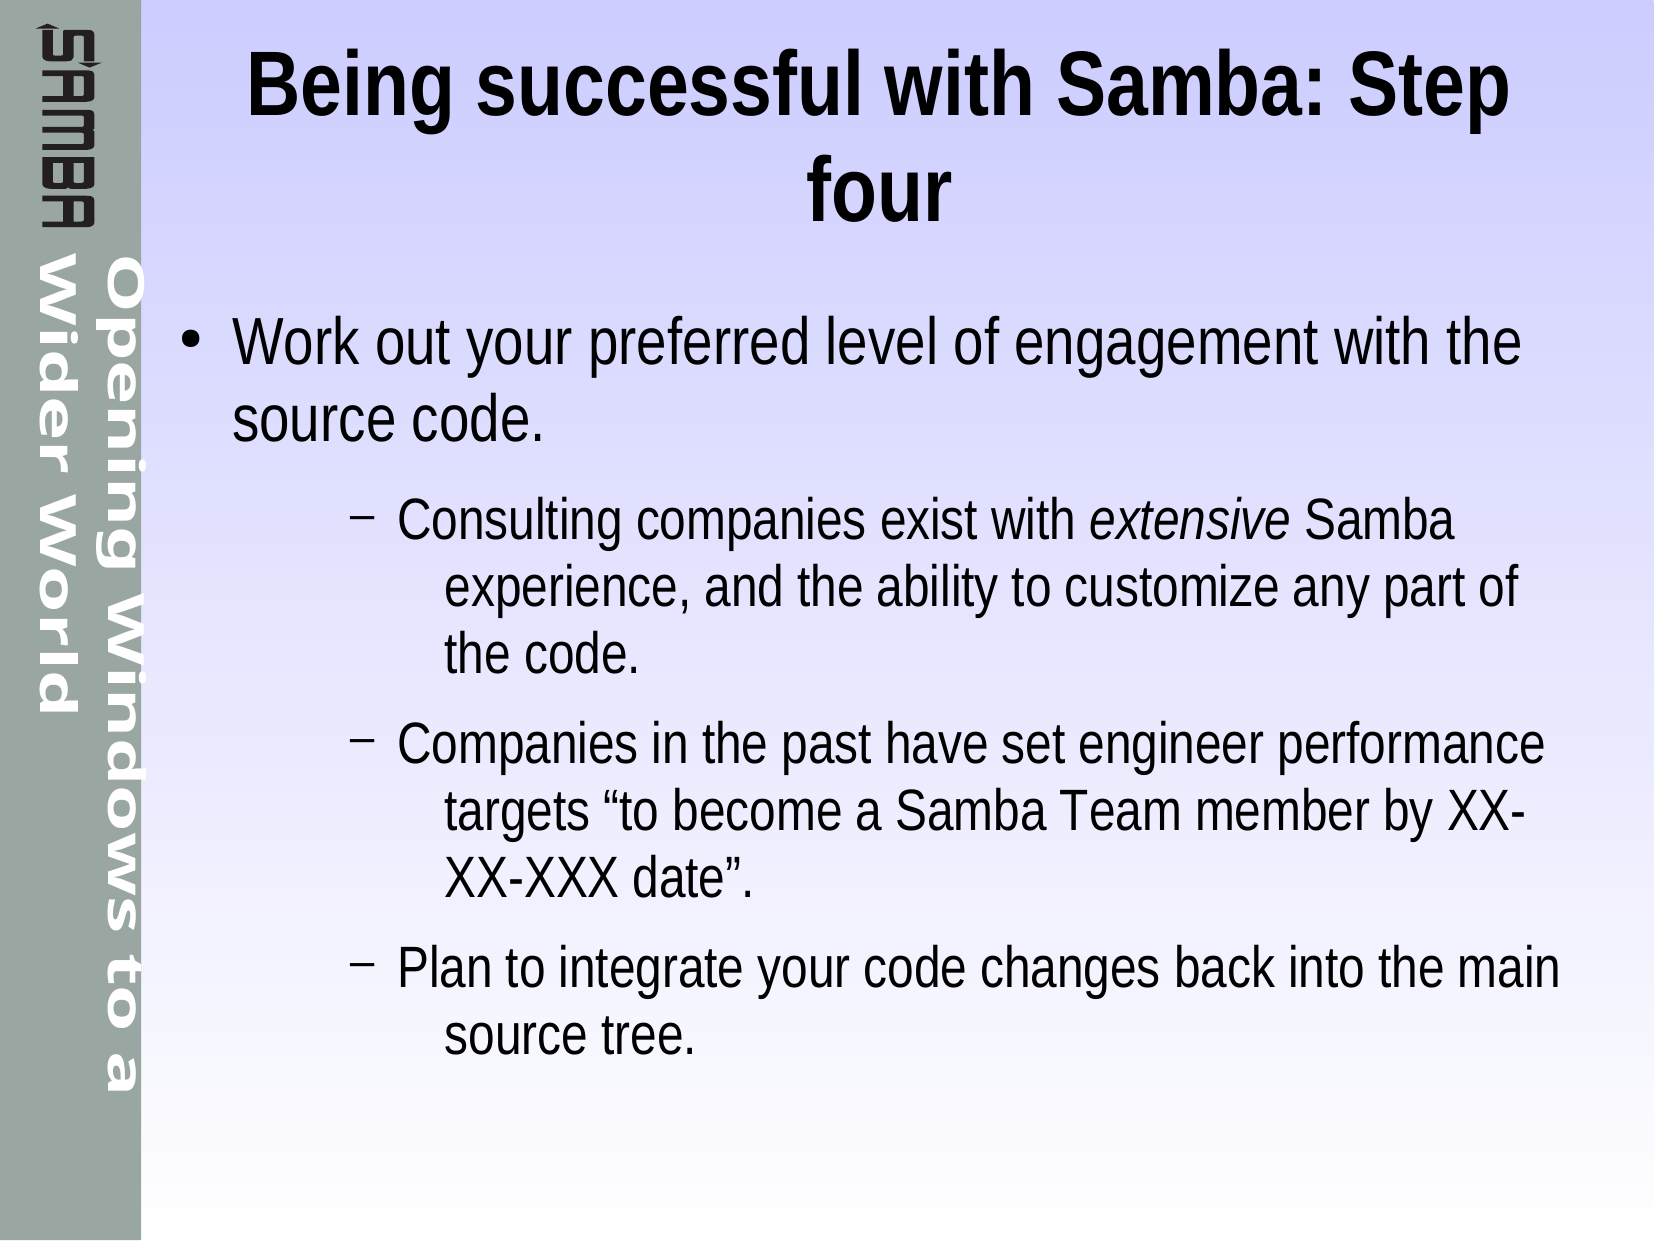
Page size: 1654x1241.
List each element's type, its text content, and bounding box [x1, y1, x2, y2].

title Being successful with Samba: Step four [173, 28, 1586, 243]
list Work out your preferred level of engagement with the source code. Consulting companies exist with extensive Samba experience, and the ability to customize any part of the code. Companies in the past have set engineer performance targets “to become a Samba Team member by XX-XX-XXX date”. Plan to integrate your code changes back into the main source tree. [161, 302, 1574, 1213]
